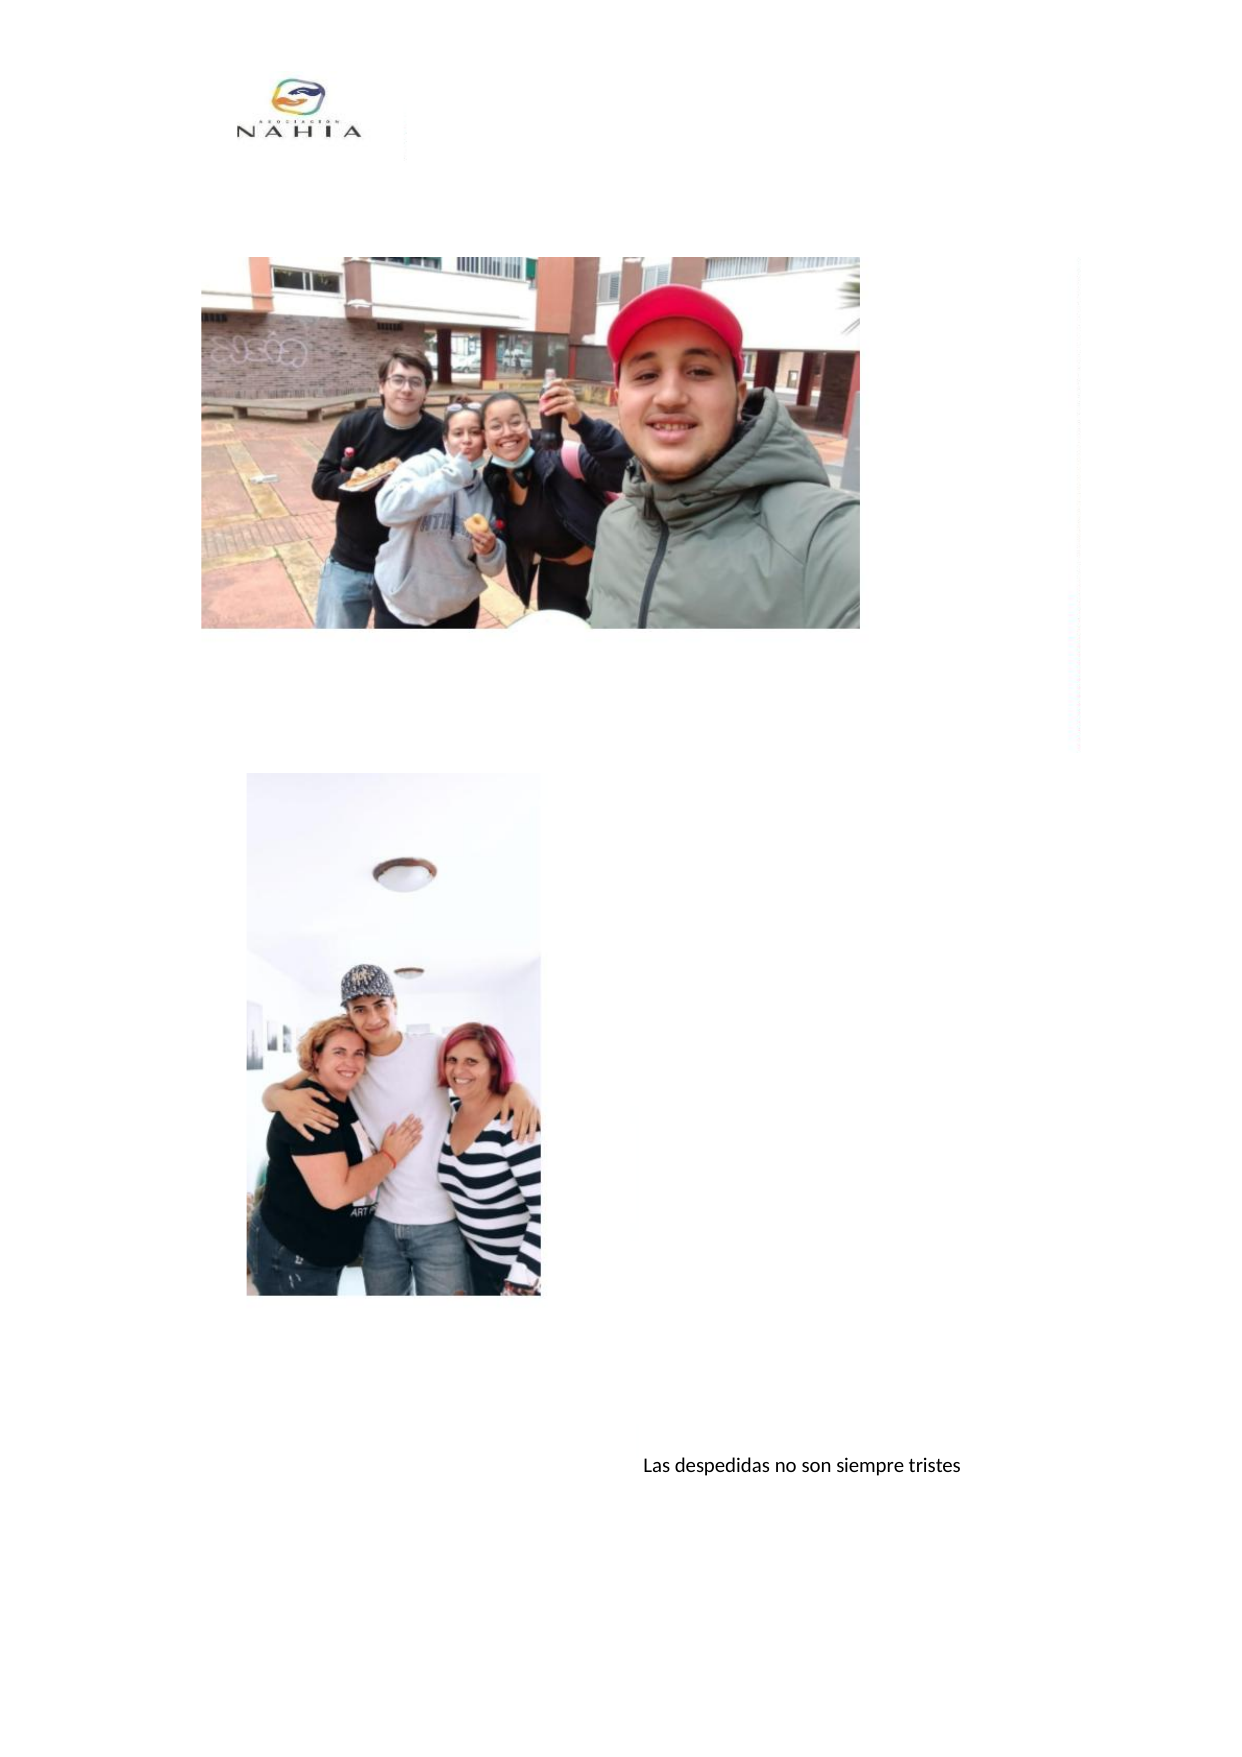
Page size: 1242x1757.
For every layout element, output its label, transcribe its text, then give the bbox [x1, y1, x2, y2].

text_box [201, 257, 1081, 753]
text_box [246, 773, 639, 1471]
text_box Las despedidas no son siempre tristes [643, 1451, 983, 1477]
text_box [236, 71, 407, 164]
